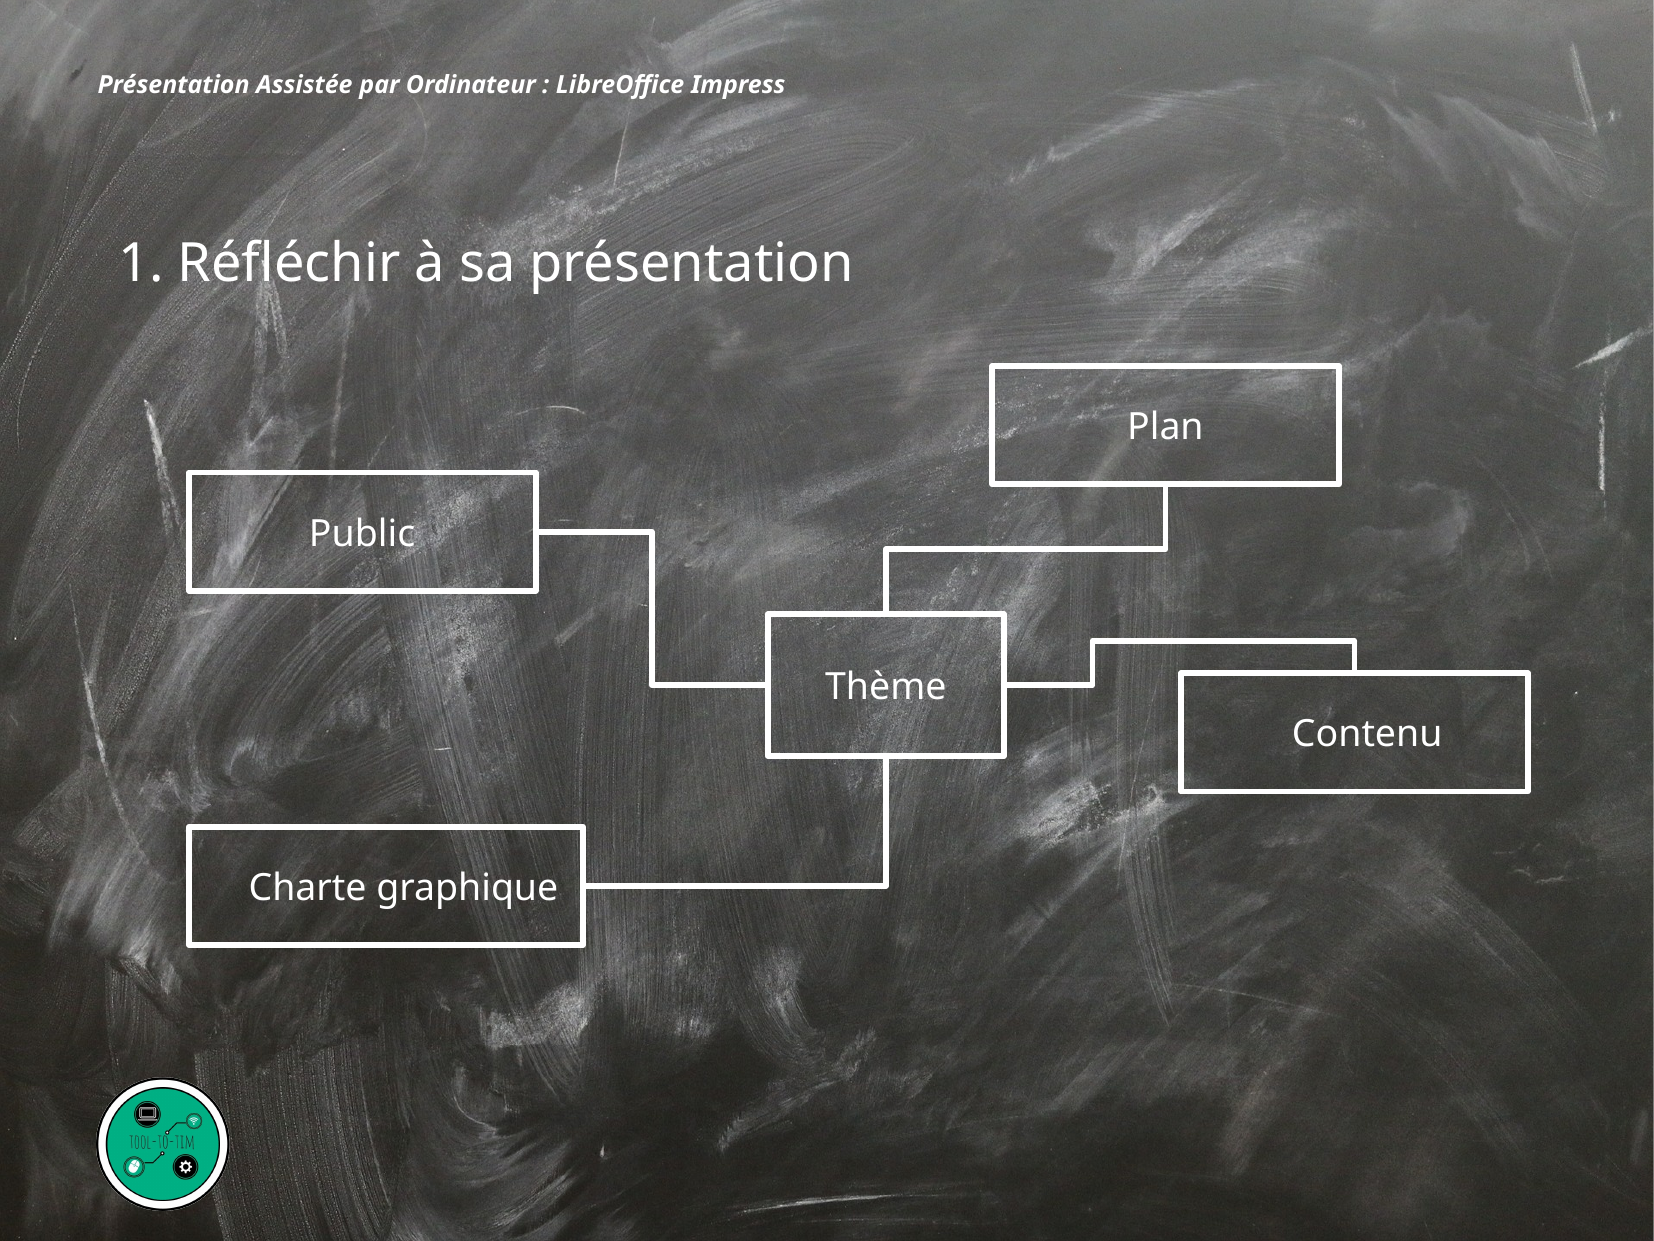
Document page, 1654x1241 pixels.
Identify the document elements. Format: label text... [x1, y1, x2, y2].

title 1. Réfléchir à sa présentation [82, 214, 1571, 308]
text_box Plan [992, 366, 1339, 485]
text_box Contenu [1181, 673, 1528, 792]
text_box Public [188, 472, 536, 591]
text_box Thème [767, 614, 1004, 757]
text_box Charte graphique [188, 826, 583, 946]
picture [0, 0, 1654, 1241]
